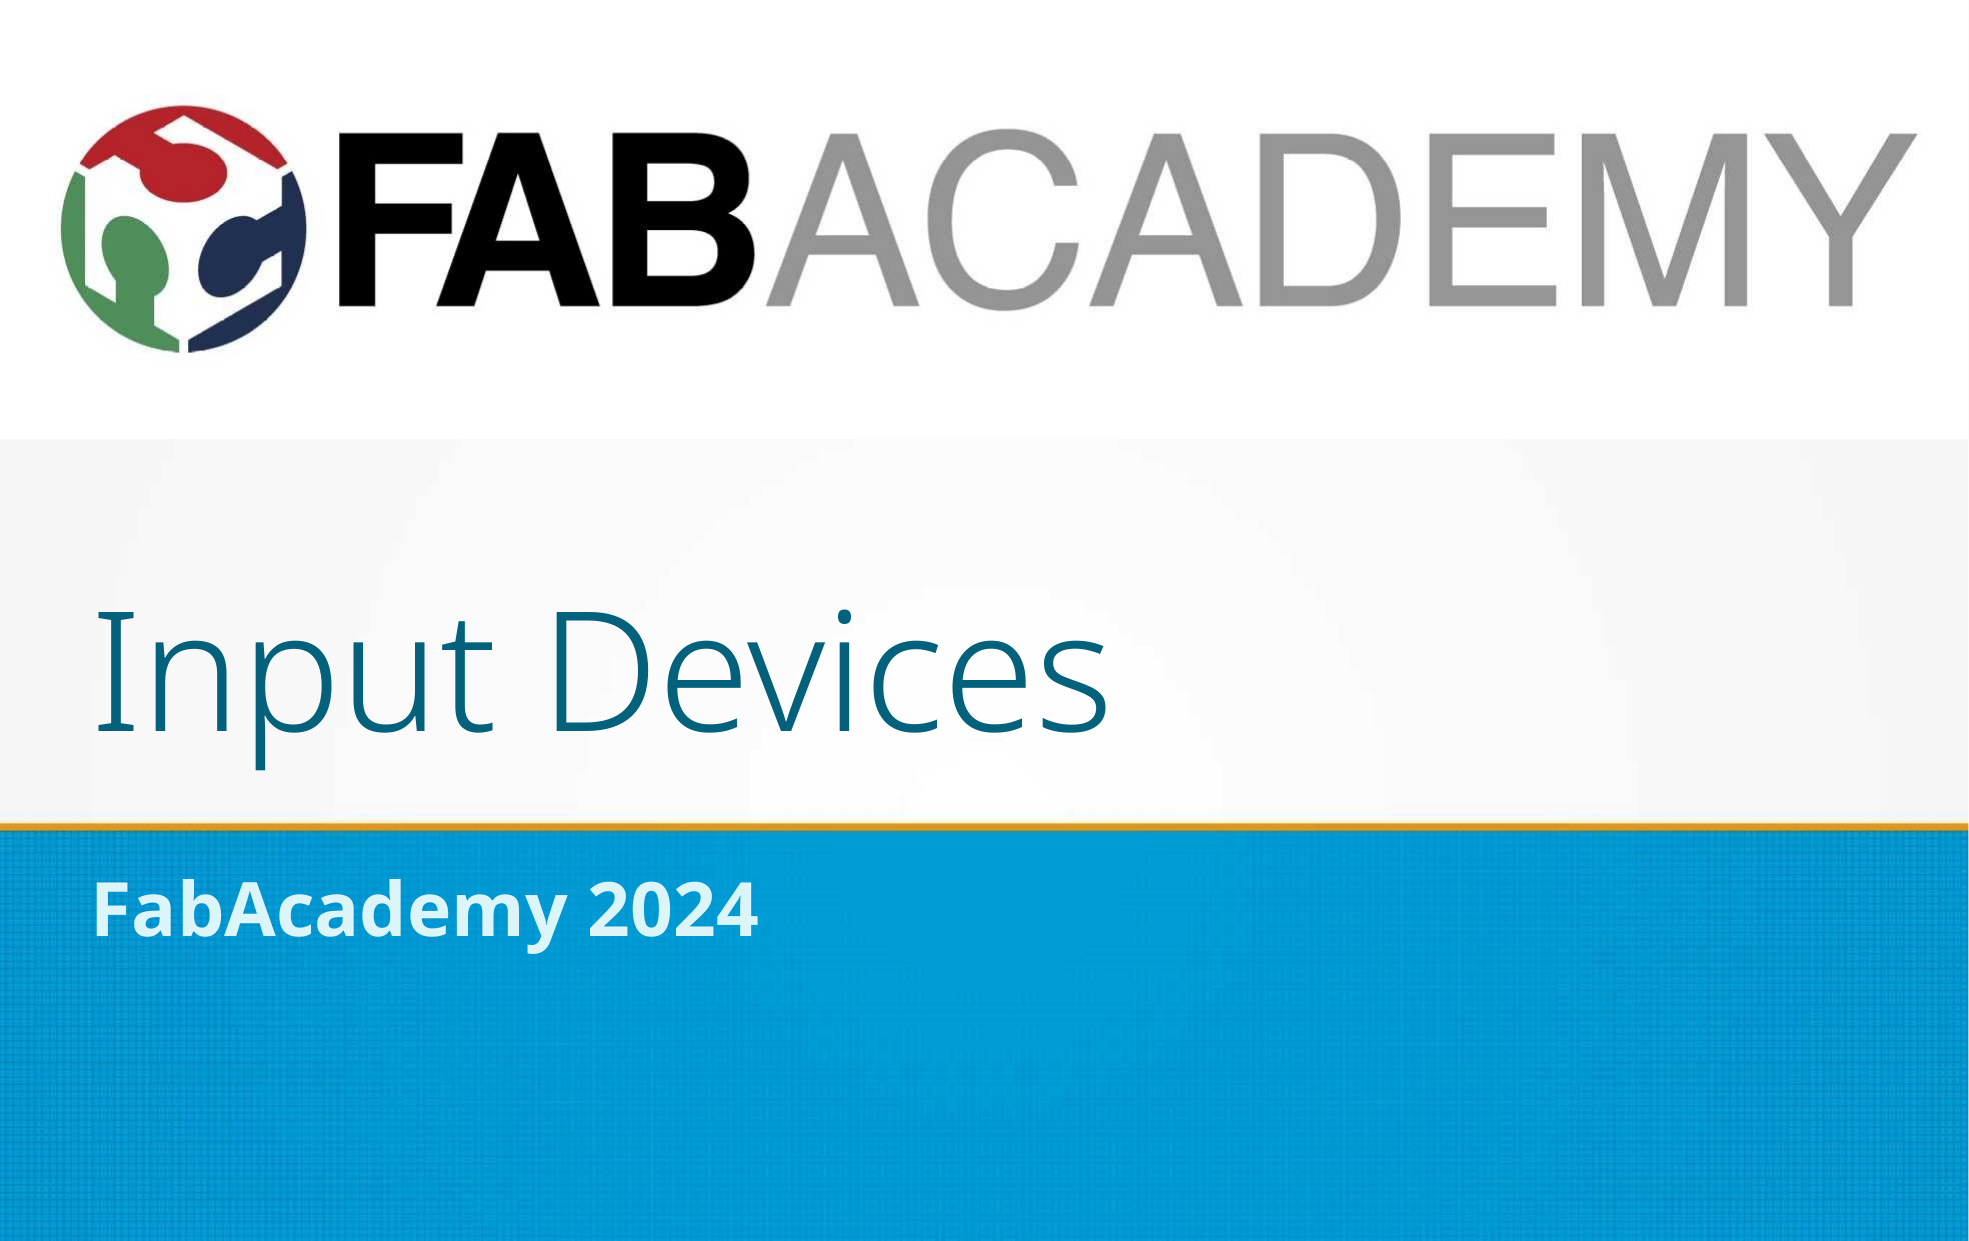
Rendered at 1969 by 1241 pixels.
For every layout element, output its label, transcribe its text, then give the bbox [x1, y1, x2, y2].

picture [0, 0, 1969, 833]
subtitle FabAcademy 2024 [90, 855, 1861, 1111]
title Input Devices [90, 49, 1862, 781]
